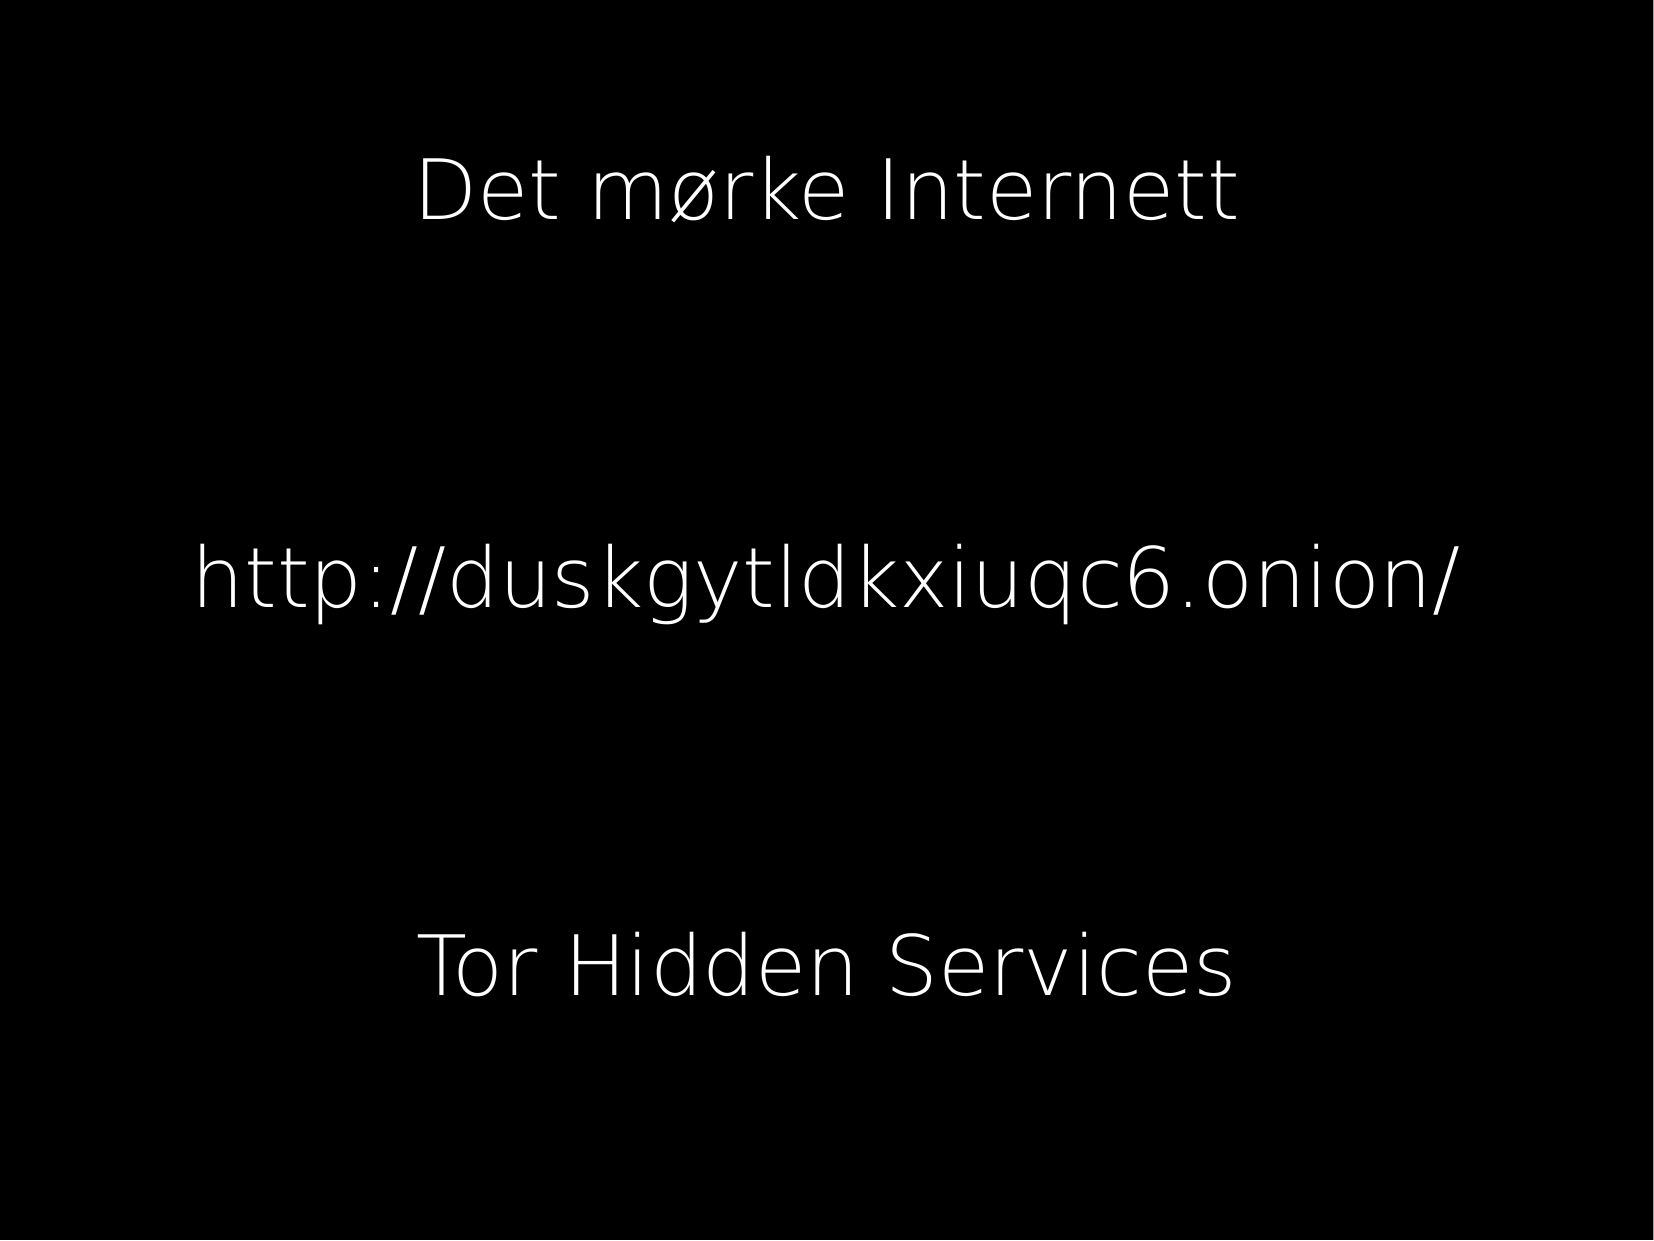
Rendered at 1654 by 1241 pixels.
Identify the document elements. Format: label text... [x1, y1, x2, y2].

subtitle Det mørke Internett http://duskgytldkxiuqc6.onion/ Tor Hidden Services [82, 49, 1571, 1109]
